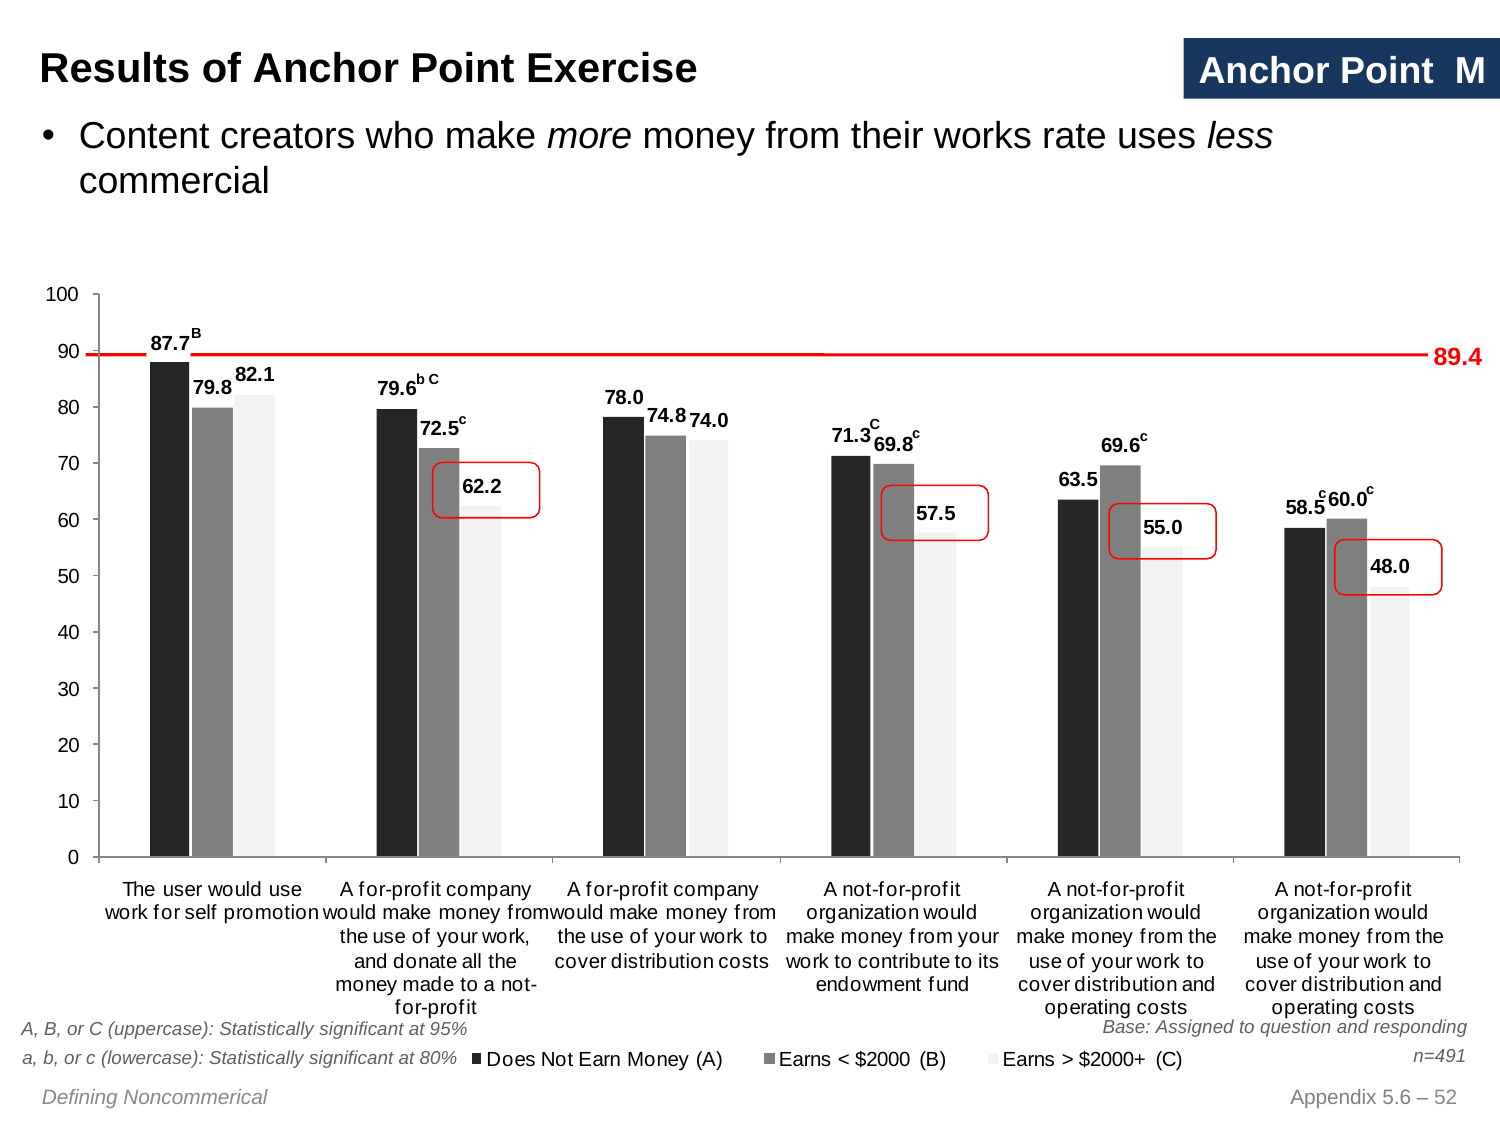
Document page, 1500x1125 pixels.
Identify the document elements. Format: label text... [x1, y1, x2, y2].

text_box c [1351, 472, 1410, 506]
text_box B [176, 316, 235, 350]
text_box Defining Noncommerical [27, 1066, 503, 1125]
text_box Appendix 5.6 – <number> [1121, 1066, 1472, 1125]
text_box b C [401, 362, 460, 396]
text_box Anchor Point M [1183, 38, 1500, 99]
text_box a, b, or c (lowercase): Statistically significant at 80% [7, 1047, 486, 1077]
text_box Base: Assigned to question and responding [1023, 1007, 1482, 1046]
text_box Results of Anchor Point Exercise [24, 27, 1454, 110]
picture [31, 268, 1461, 1096]
text_box c [897, 416, 957, 450]
text_box c [443, 402, 503, 436]
text_box n=491 [1166, 1046, 1482, 1075]
text_box c [1124, 418, 1184, 452]
text_box 89.4 [1418, 332, 1500, 378]
text_box c [1303, 476, 1363, 510]
text_box Content creators who make more money from their works rate uses less commercial [27, 103, 1473, 210]
text_box A, B, or C (uppercase): Statistically significant at 95% [6, 1008, 503, 1047]
text_box C [854, 407, 914, 441]
